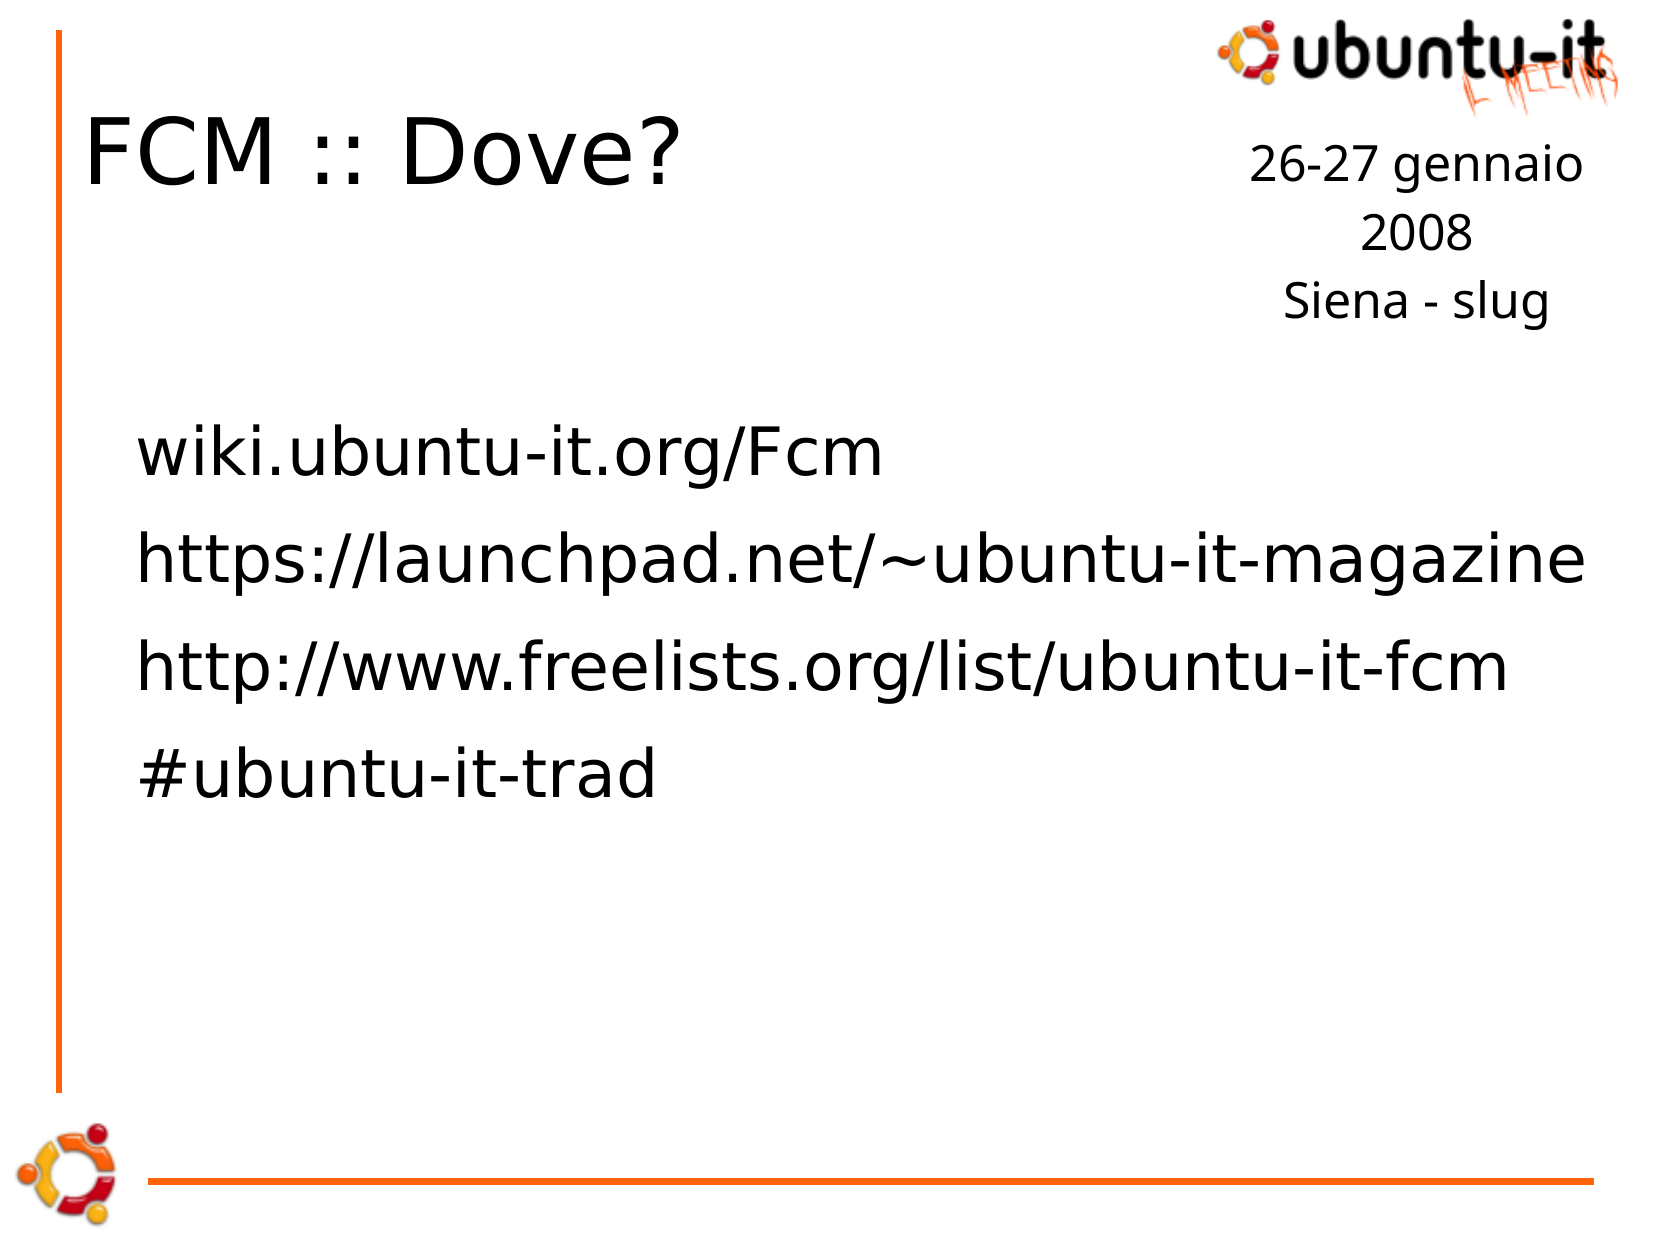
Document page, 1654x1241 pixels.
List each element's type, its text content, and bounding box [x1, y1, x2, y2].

picture [1210, 19, 1628, 119]
title FCM :: Dove? [82, 56, 1571, 250]
list wiki.ubuntu-it.org/Fcm https://launchpad.net/~ubuntu-it-magazine http://www.freelists.org/list/ubuntu-it-fcm #ubuntu-it-trad [118, 413, 1607, 1004]
picture [14, 1122, 119, 1229]
